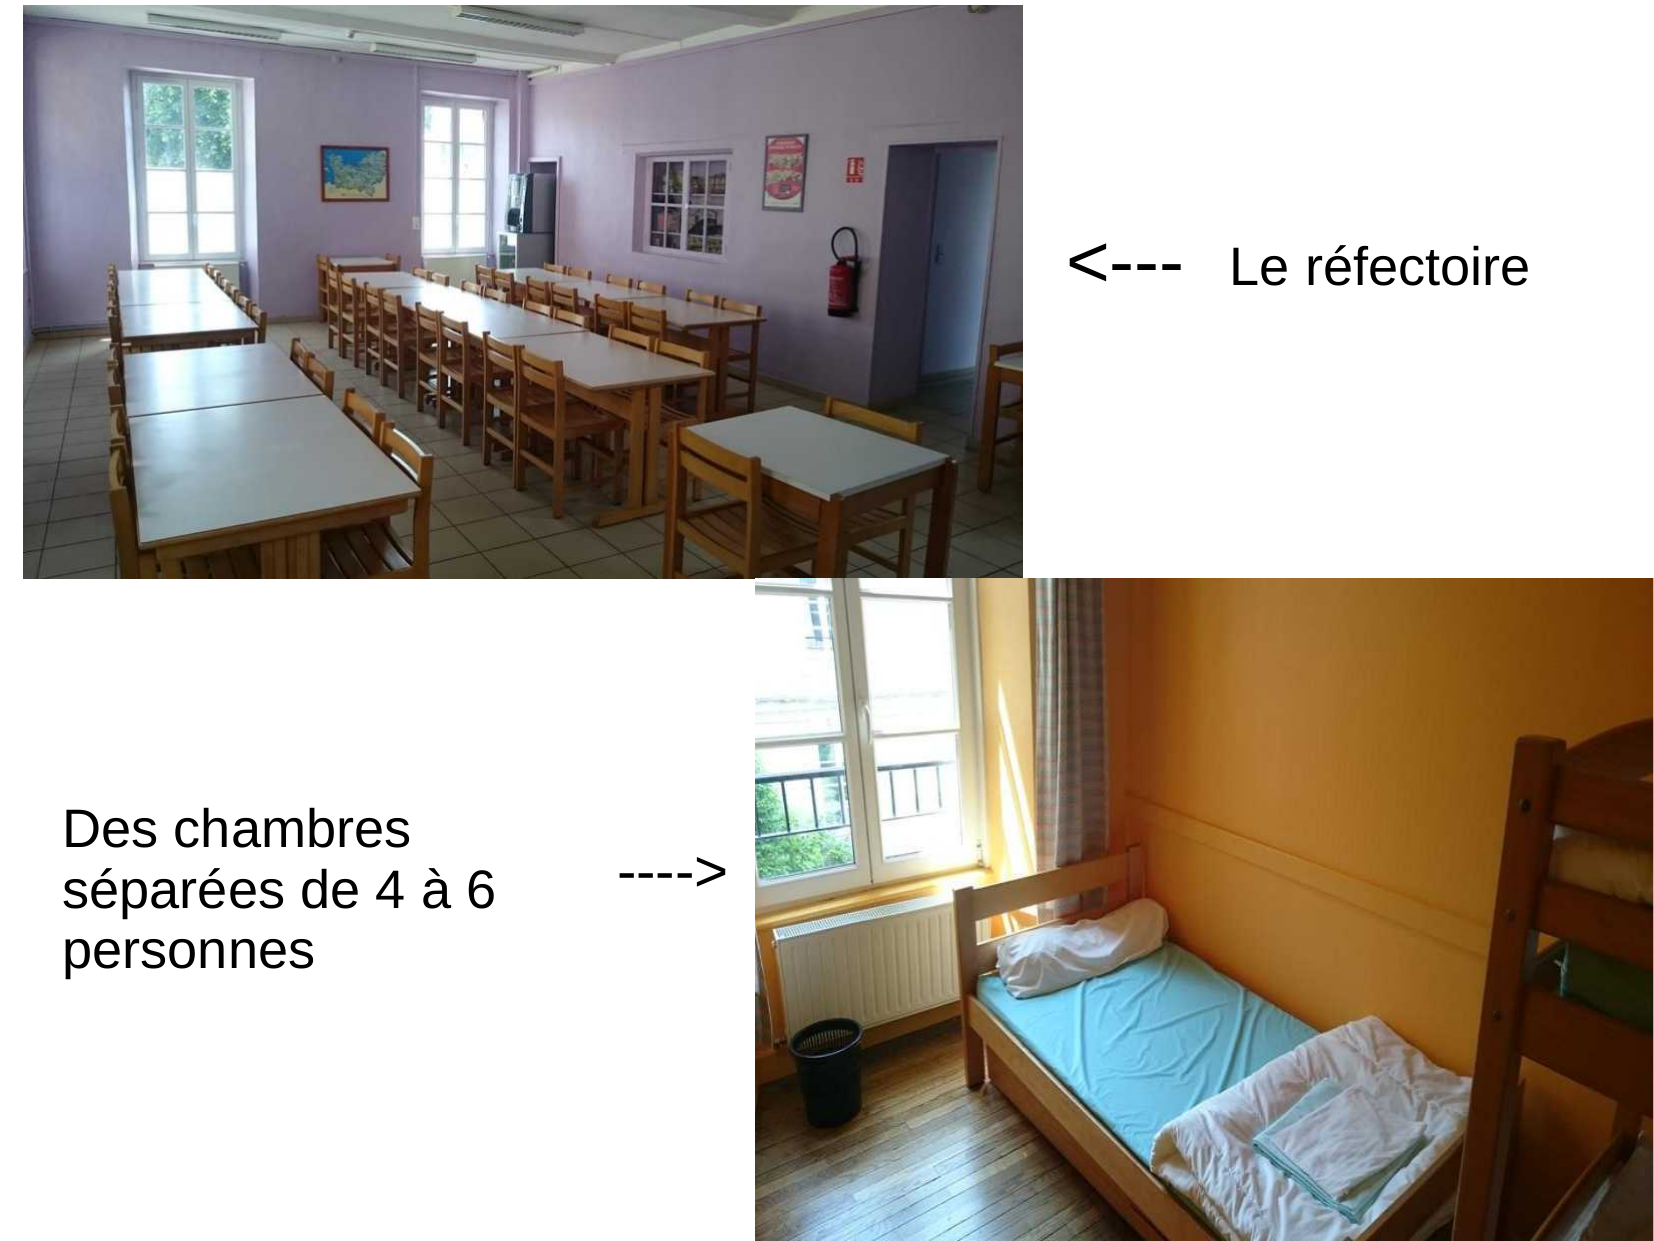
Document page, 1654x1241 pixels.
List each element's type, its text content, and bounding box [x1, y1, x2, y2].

text_box ----> [602, 831, 792, 912]
text_box <--- [1051, 212, 1229, 312]
text_box Le réfectoire [1215, 229, 1583, 497]
text_box Des chambres séparées de 4 à 6 personnes [47, 791, 626, 988]
picture [23, 5, 1654, 1241]
